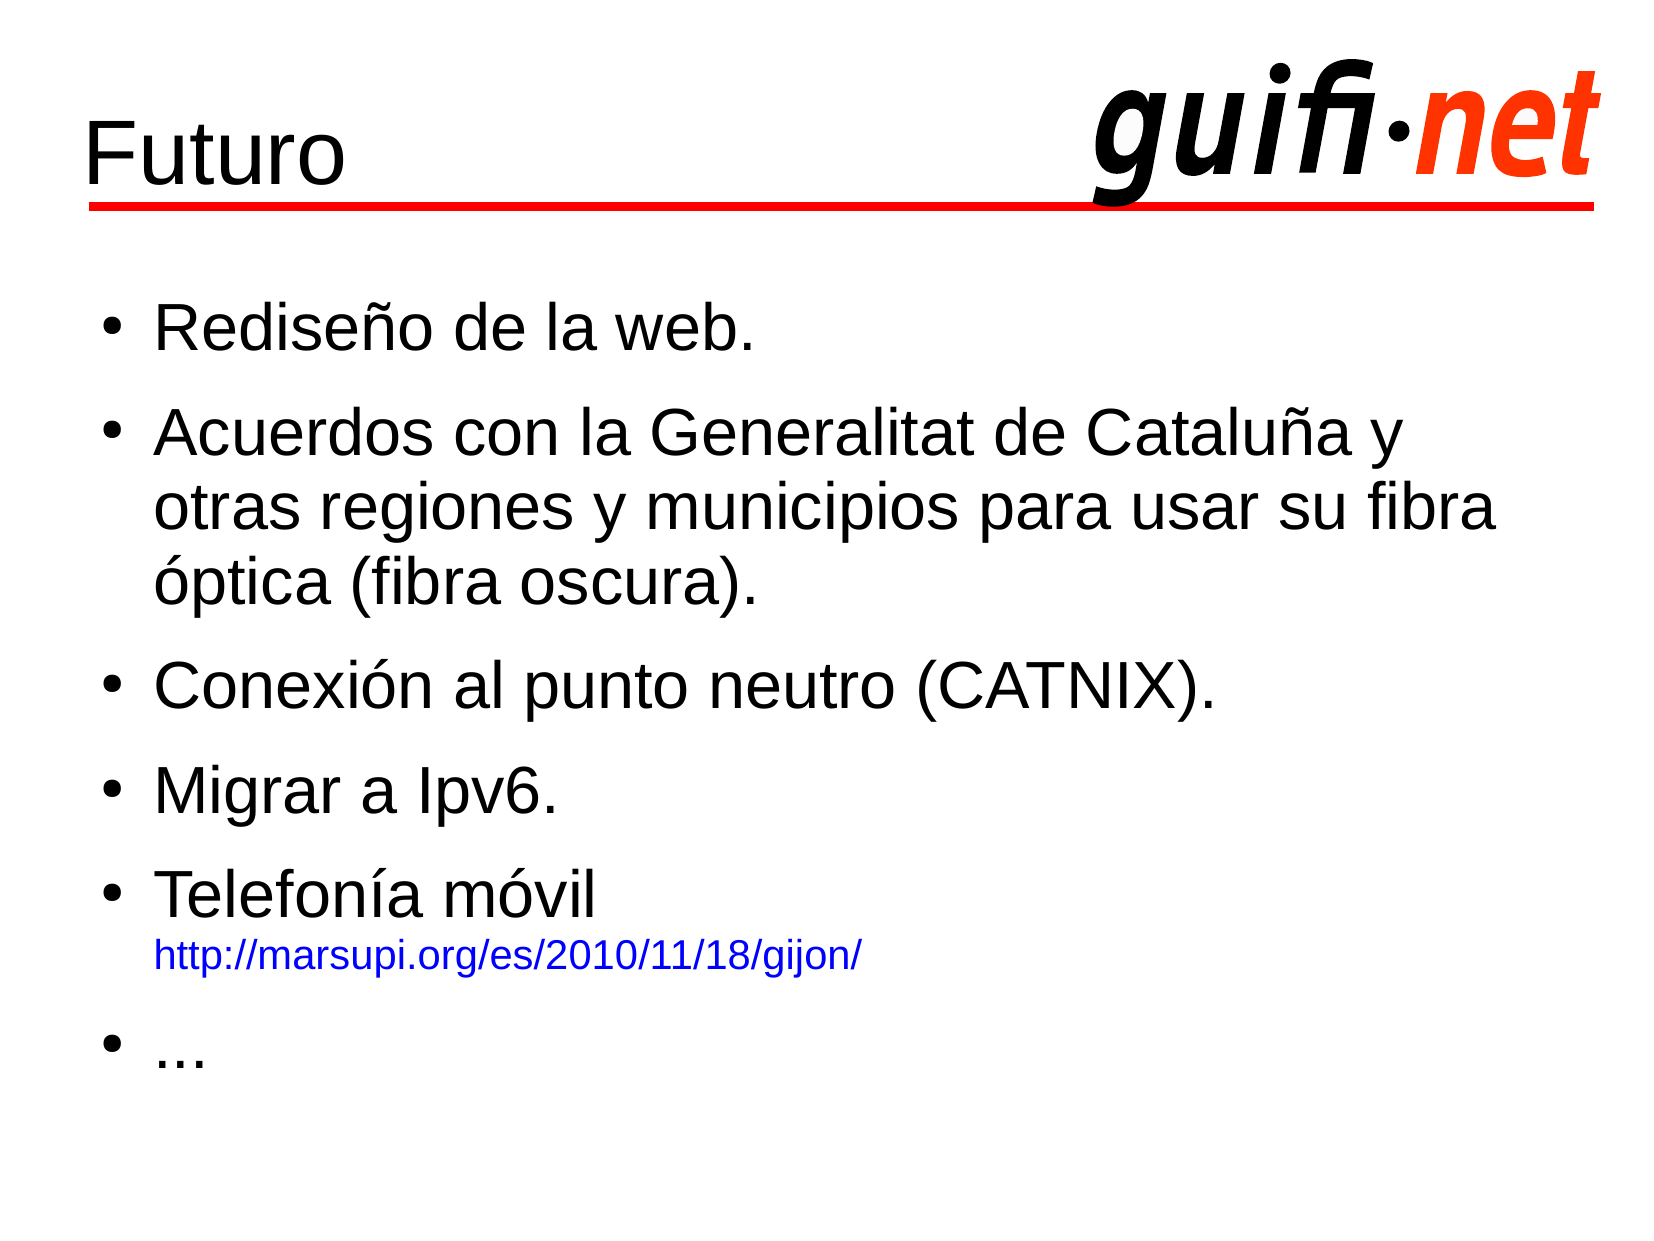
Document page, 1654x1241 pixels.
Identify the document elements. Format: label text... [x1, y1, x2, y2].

list Rediseño de la web. Acuerdos con la Generalitat de Cataluña y otras regiones y municipios para usar su fibra óptica (fibra oscura). Conexión al punto neutro (CATNIX). Migrar a Ipv6. Telefonía móvil http://marsupi.org/es/2010/11/18/gijon/ ... [82, 290, 1571, 1109]
title Futuro [82, 49, 1571, 257]
